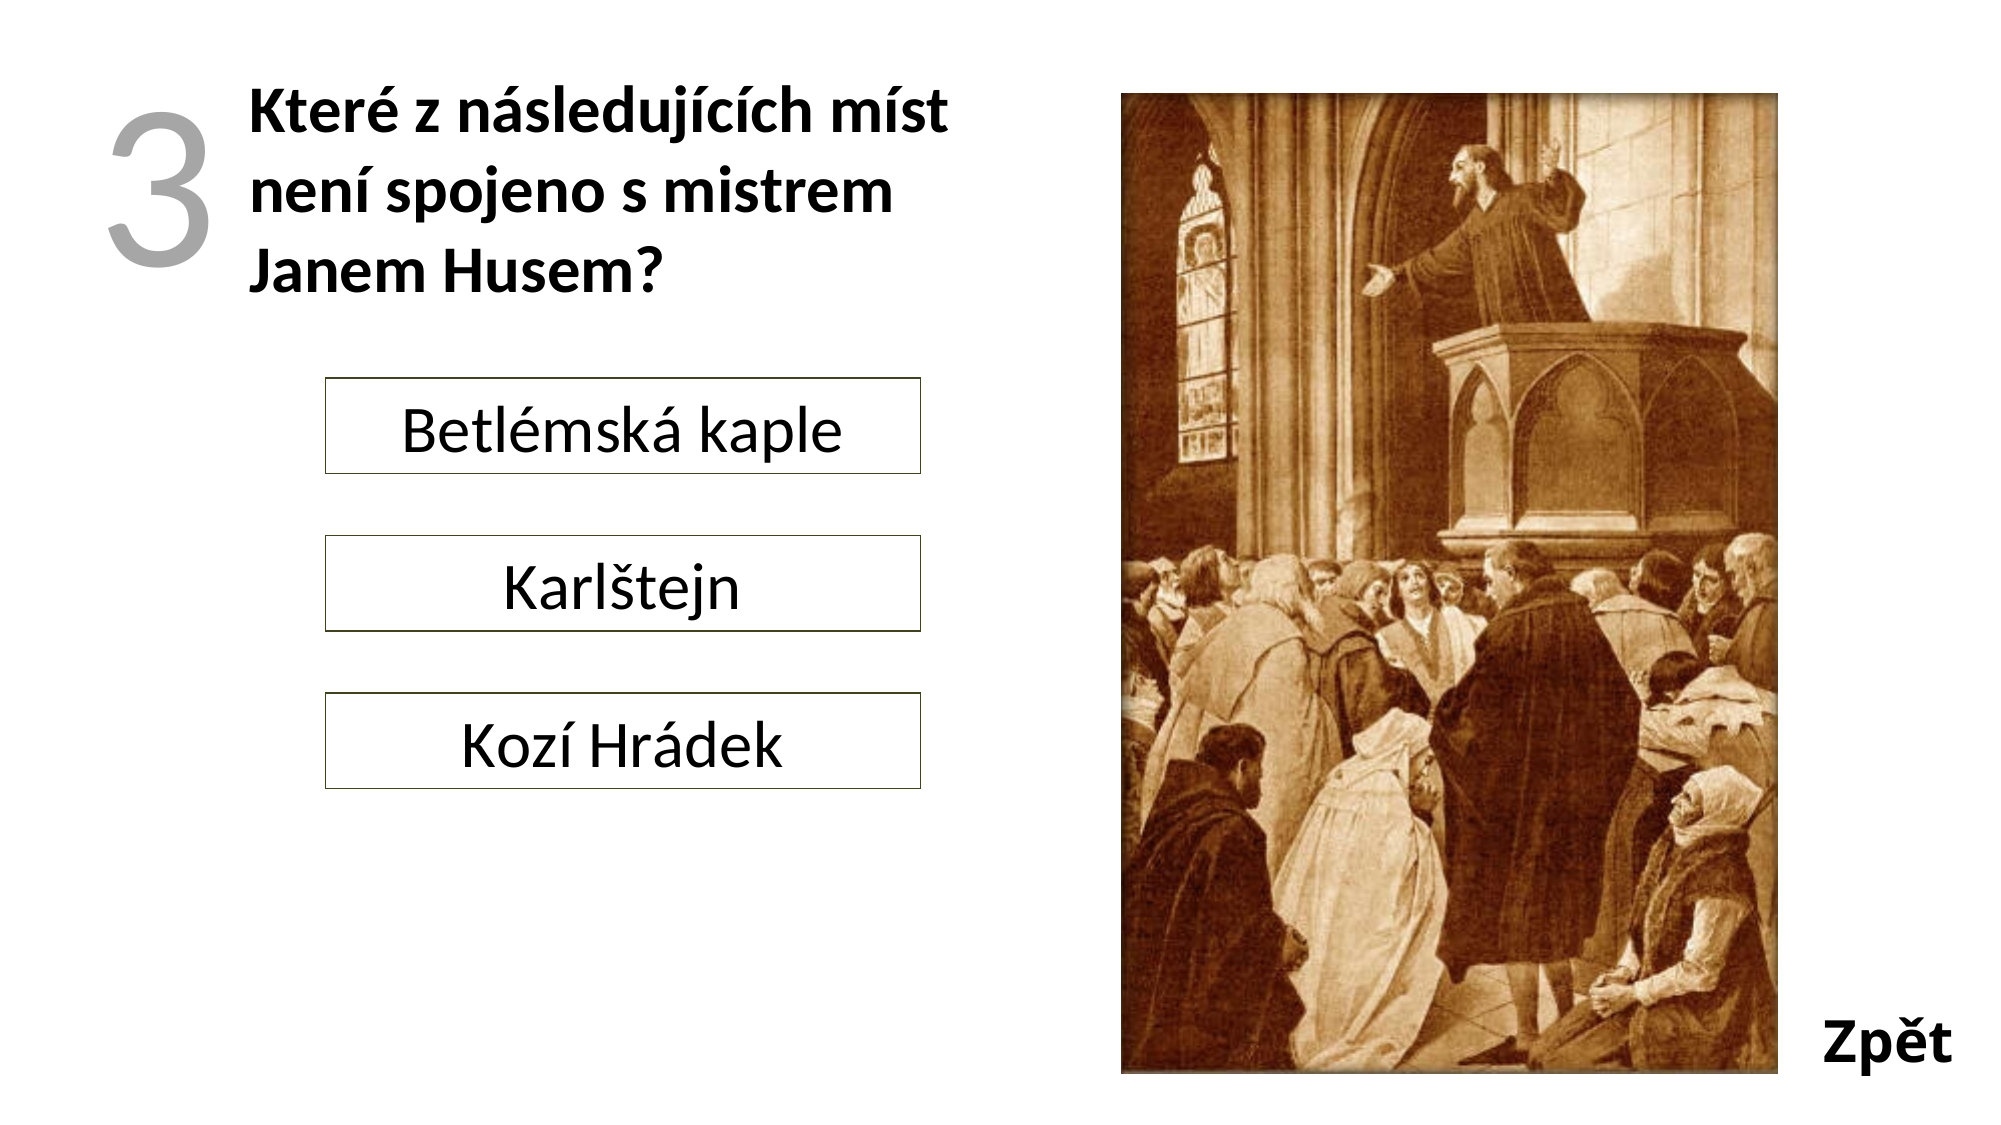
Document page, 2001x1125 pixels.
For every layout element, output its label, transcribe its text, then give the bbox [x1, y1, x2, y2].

text_box 3 [82, 21, 233, 322]
text_box Zpět [1809, 996, 1970, 1083]
picture [1121, 93, 1778, 1074]
text_box Karlštejn [325, 535, 921, 632]
text_box Betlémská kaple [325, 378, 921, 474]
text_box Kozí Hrádek [325, 692, 921, 789]
text_box Které z následujících míst není spojeno s mistrem Janem Husem? [234, 58, 1036, 314]
